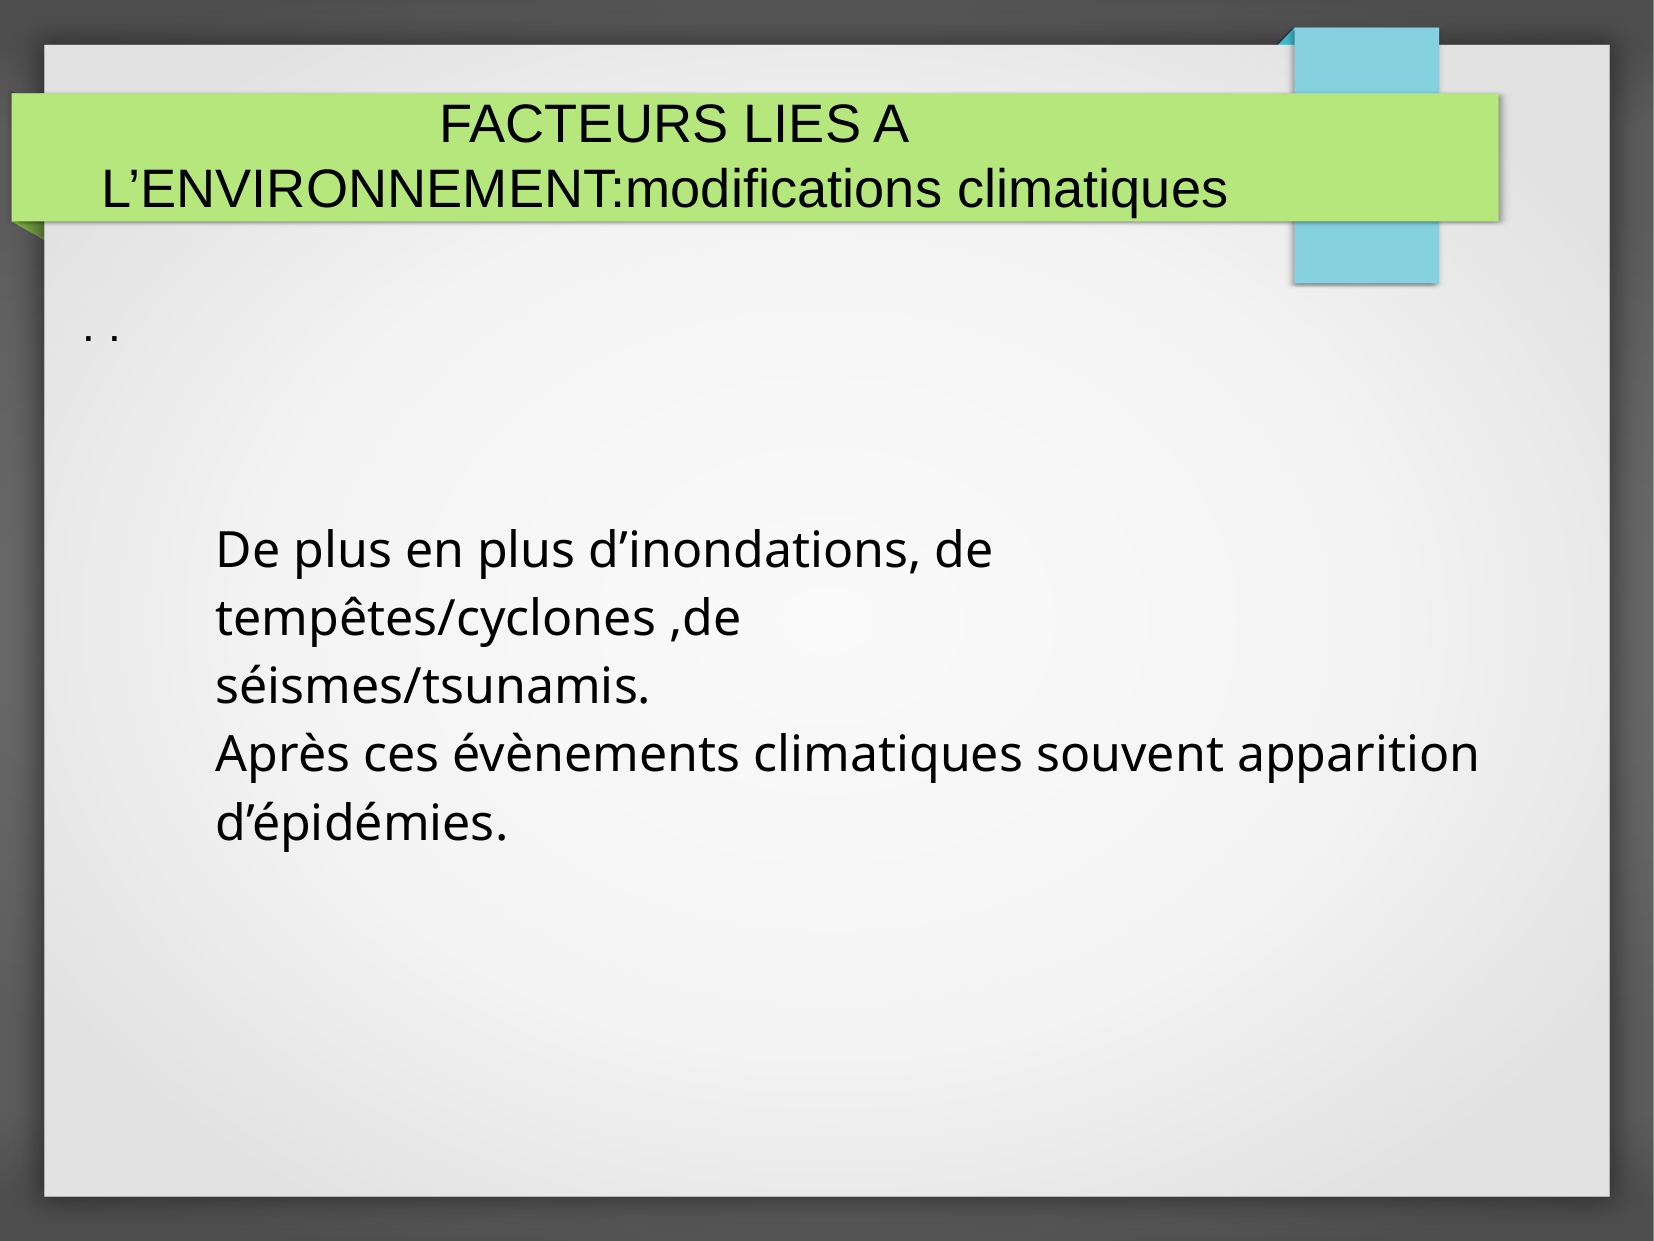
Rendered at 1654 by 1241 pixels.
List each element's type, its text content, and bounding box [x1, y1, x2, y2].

title FACTEURS LIES A L’ENVIRONNEMENT:modifications climatiques [82, 83, 1264, 224]
list . . [82, 295, 1571, 1015]
text_box De plus en plus d’inondations, de tempêtes/cyclones ,de séismes/tsunamis. Après ces évènements climatiques souvent apparition d’épidémies. [200, 506, 1524, 800]
